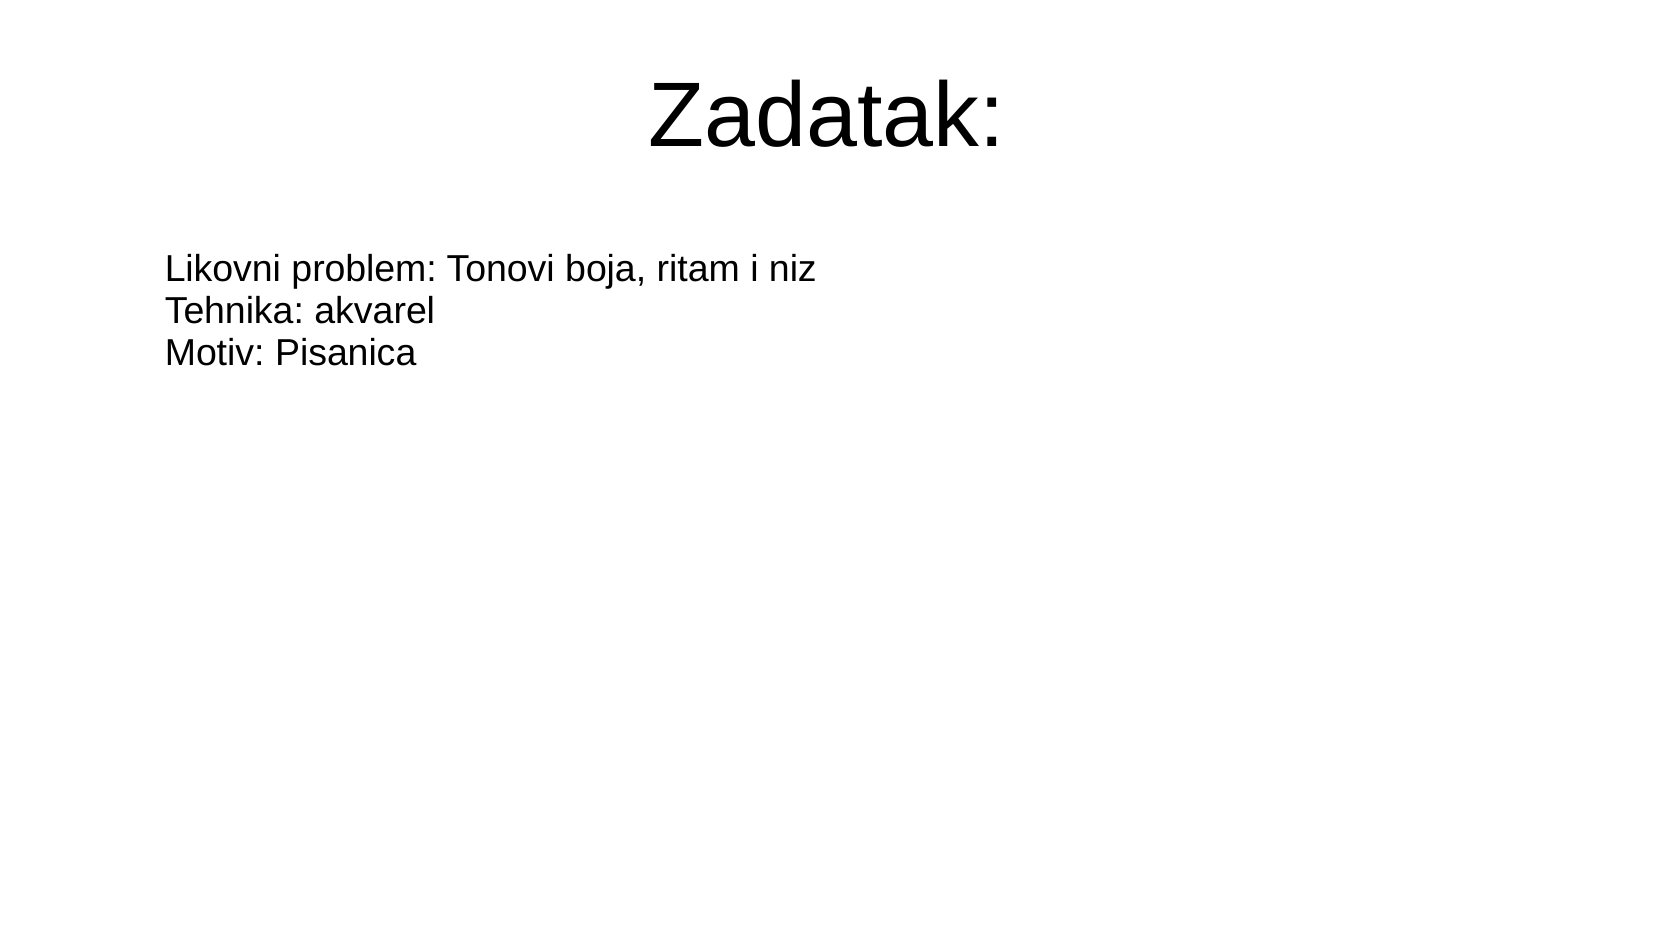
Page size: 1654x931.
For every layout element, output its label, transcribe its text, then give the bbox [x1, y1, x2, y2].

title Zadatak: [82, 37, 1571, 193]
text_box Likovni problem: Tonovi boja, ritam i niz Tehnika: akvarel Motiv: Pisanica [150, 240, 832, 423]
